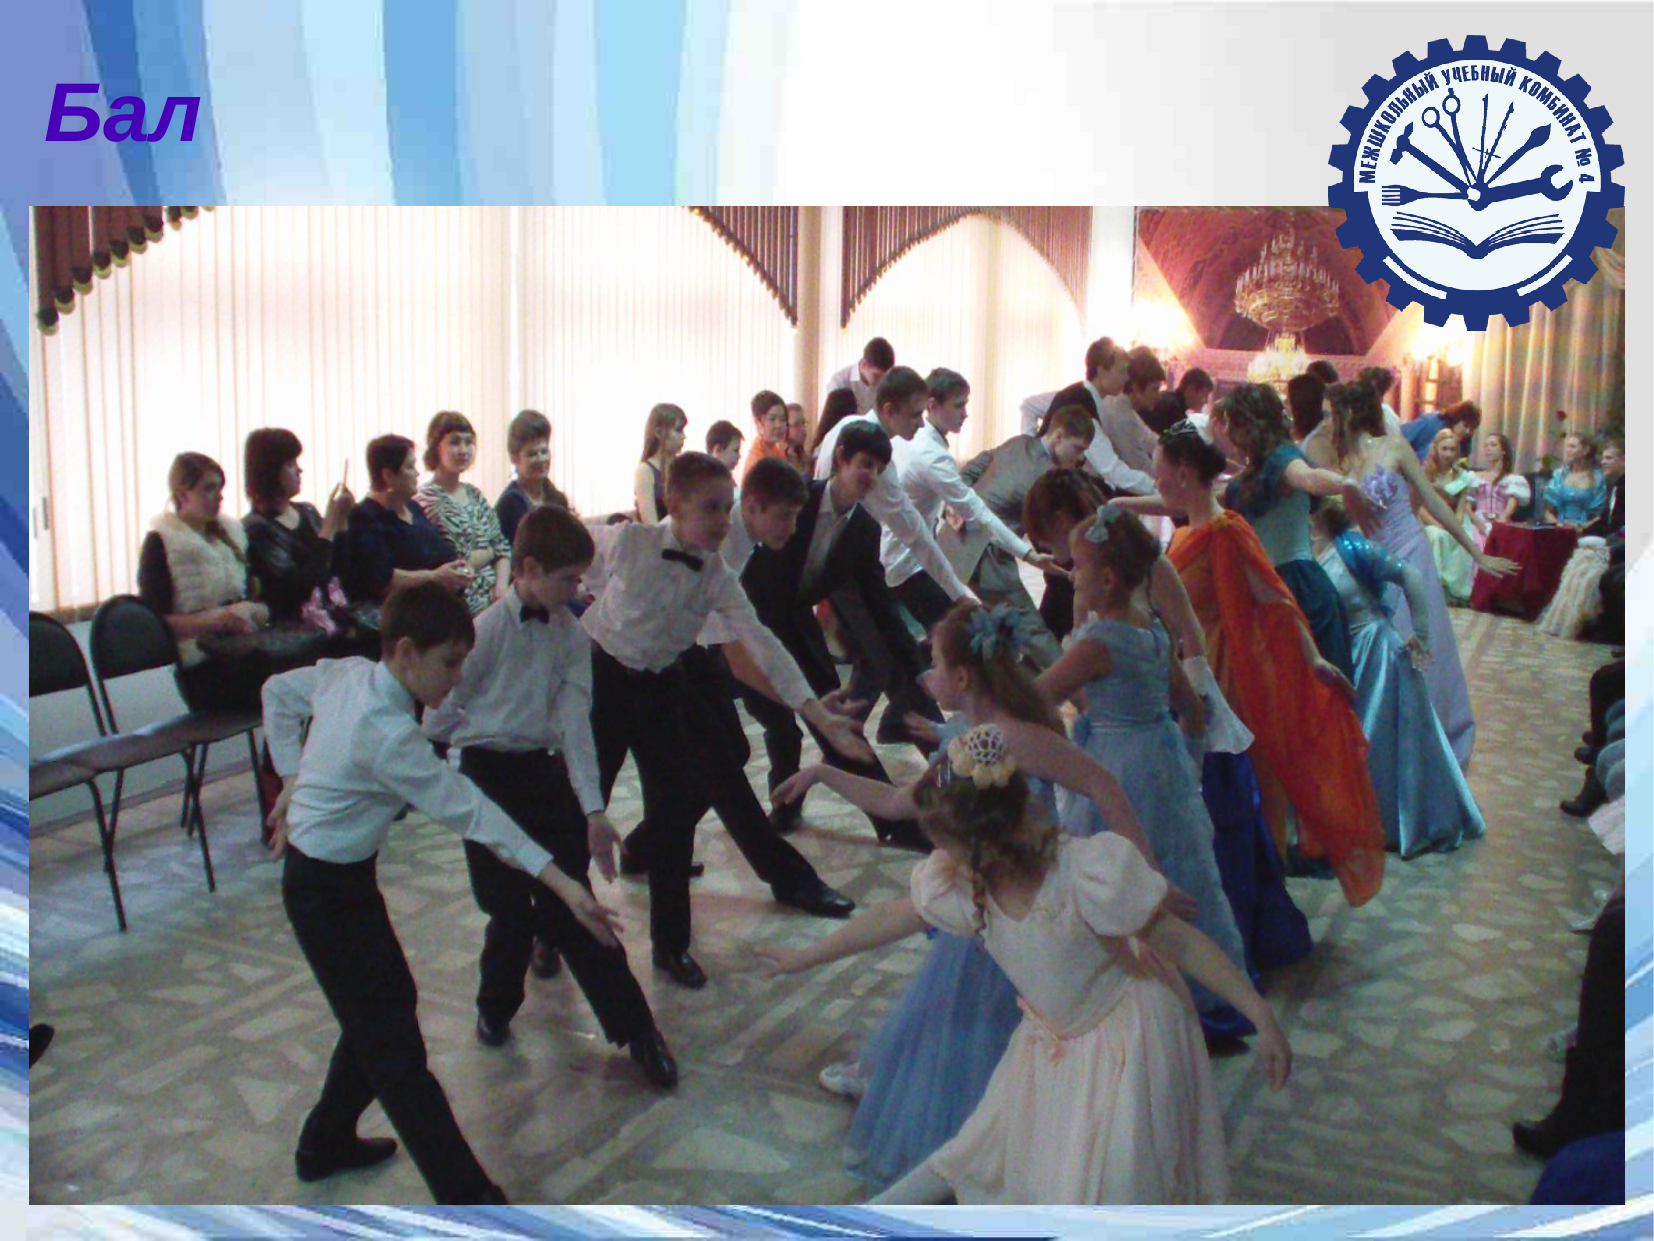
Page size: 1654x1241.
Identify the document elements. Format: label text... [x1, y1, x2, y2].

picture [0, 0, 1654, 1241]
text_box Бал [29, 58, 1328, 167]
